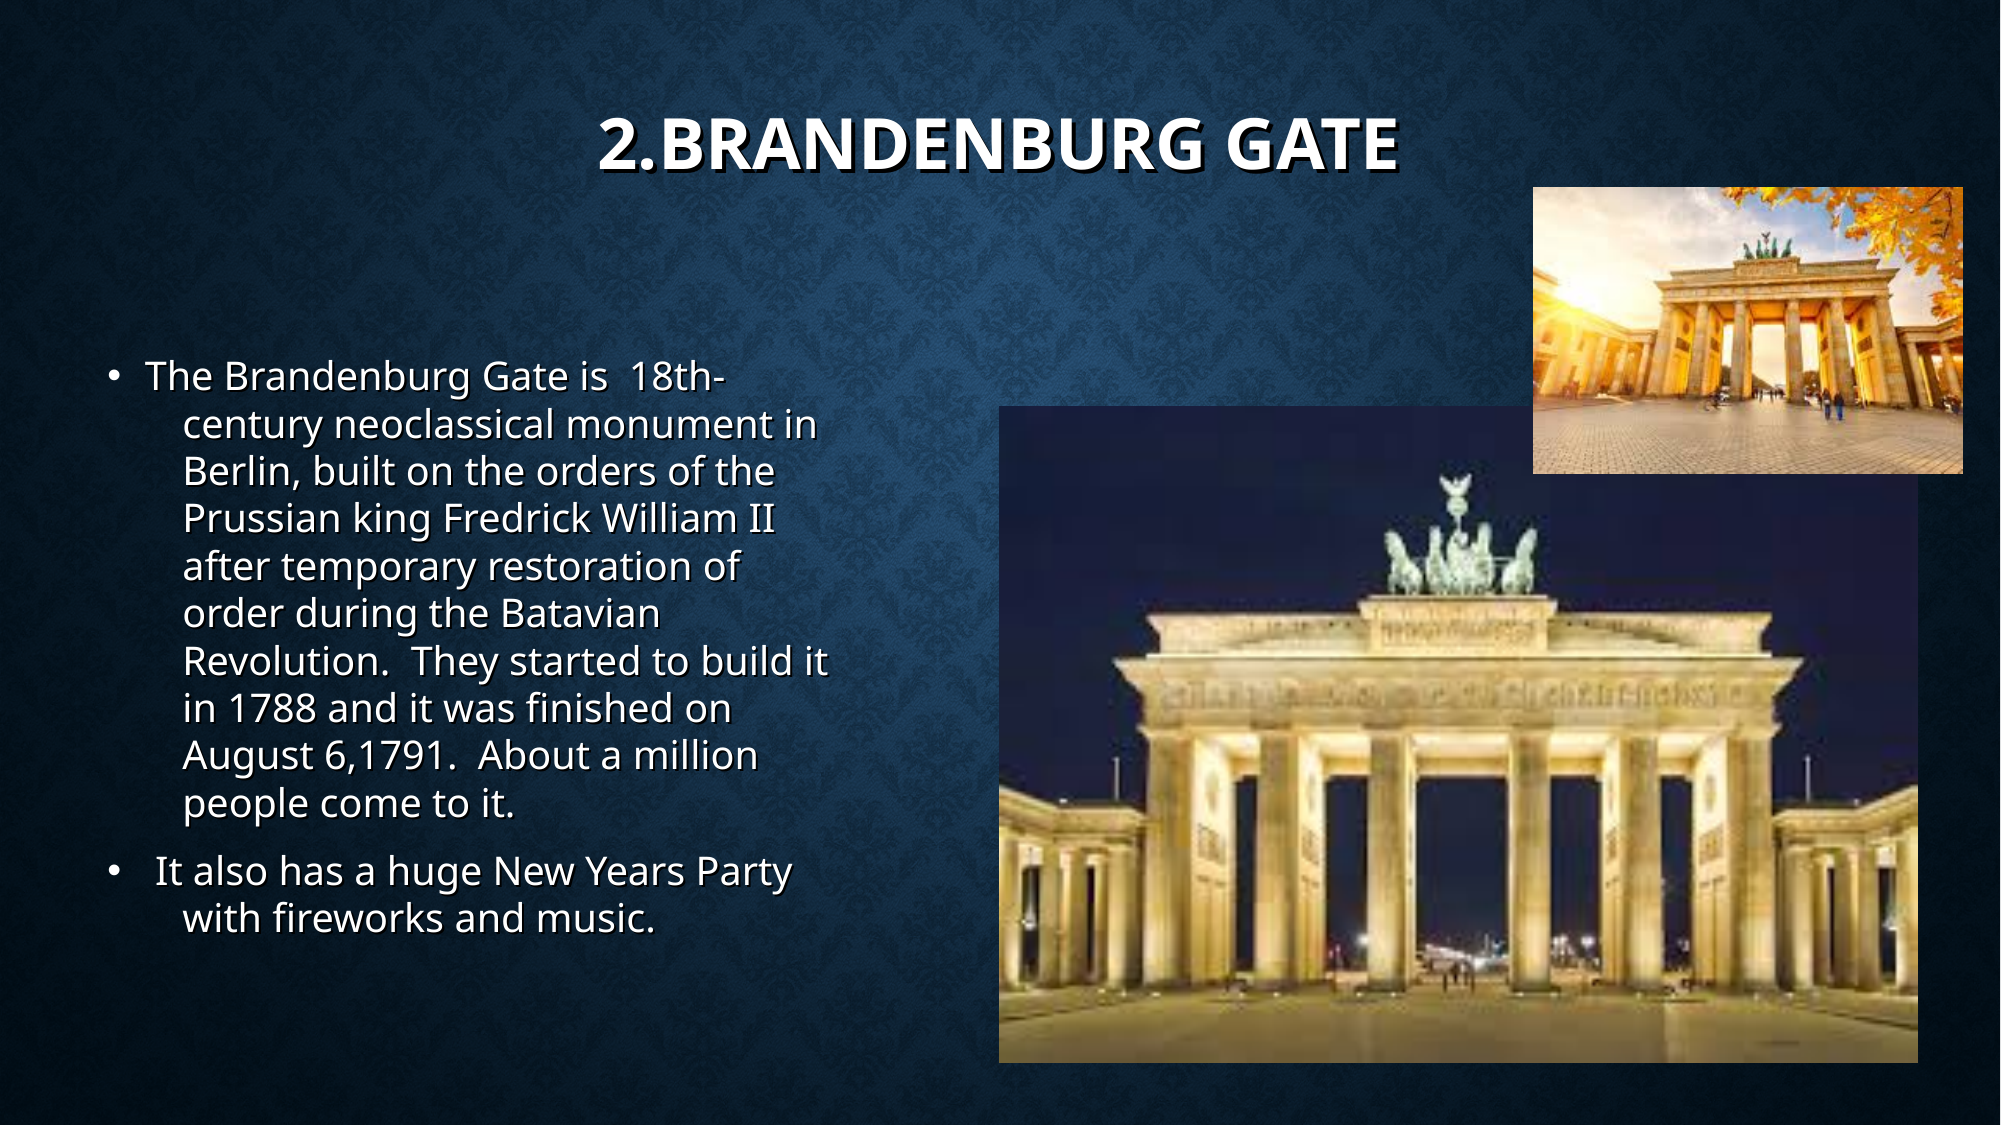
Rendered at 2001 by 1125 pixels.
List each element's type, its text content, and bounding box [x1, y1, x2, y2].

title 2.Brandenburg gate [149, 37, 1849, 255]
list The Brandenburg Gate is 18th-century neoclassical monument in Berlin, built on the orders of the Prussian king Fredrick William II after temporary restoration of order during the Batavian Revolution. They started to build it in 1788 and it was finished on August 6,1791. About a million people come to it. It also has a huge New Years Party with fireworks and music. [92, 343, 853, 950]
picture [999, 187, 1963, 1063]
